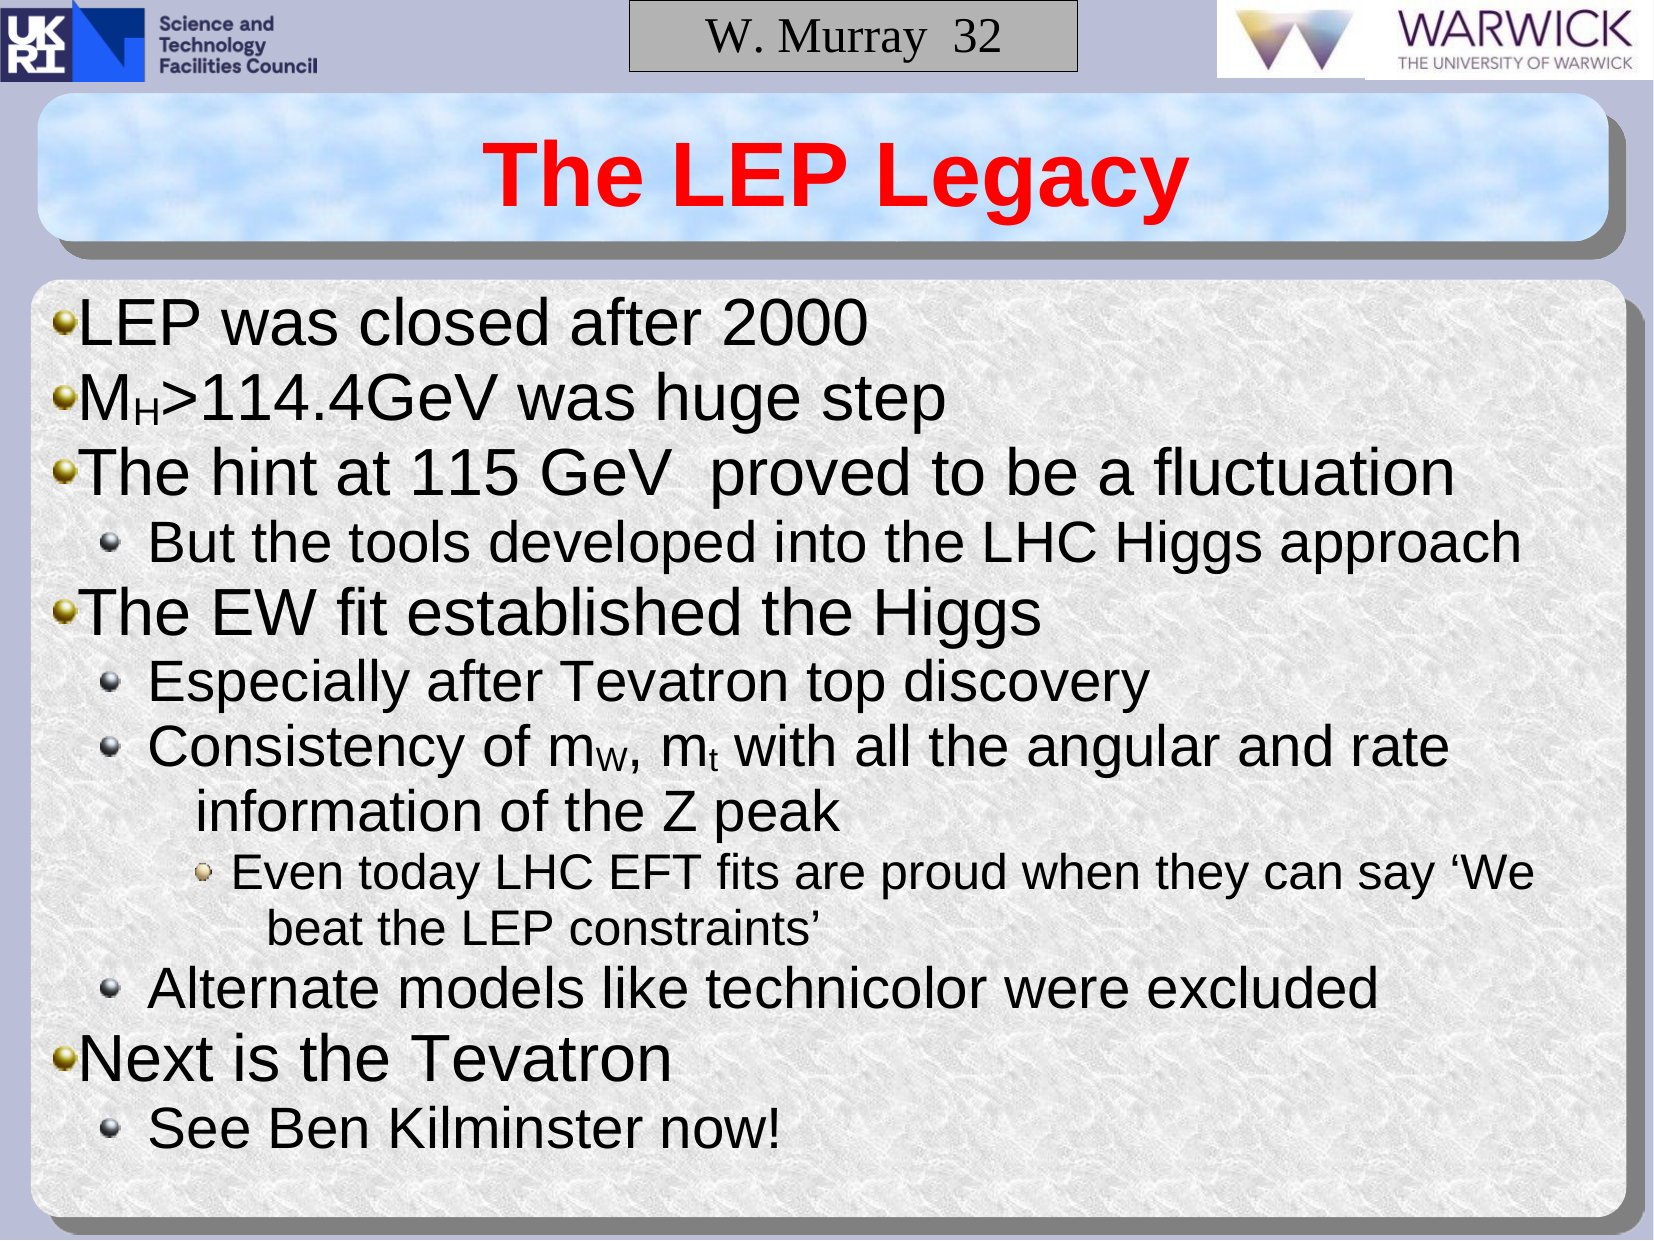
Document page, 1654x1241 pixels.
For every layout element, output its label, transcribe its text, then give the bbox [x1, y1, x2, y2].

picture [30, 279, 1627, 1218]
title The LEP Legacy [90, 101, 1584, 249]
picture [1217, 0, 1654, 80]
picture [37, 93, 1609, 242]
list LEP was closed after 2000 MH>114.4GeV was huge step The hint at 115 GeV proved to be a fluctuation But the tools developed into the LHC Higgs approach The EW fit established the Higgs Especially after Tevatron top discovery Consistency of mW, mt with all the angular and rate information of the Z peak Even today LHC EFT fits are proud when they can say ‘We beat the LEP constraints’ Alternate models like technicolor were excluded Next is the Tevatron See Ben Kilminster now! [53, 285, 1588, 1193]
picture [0, 0, 317, 82]
